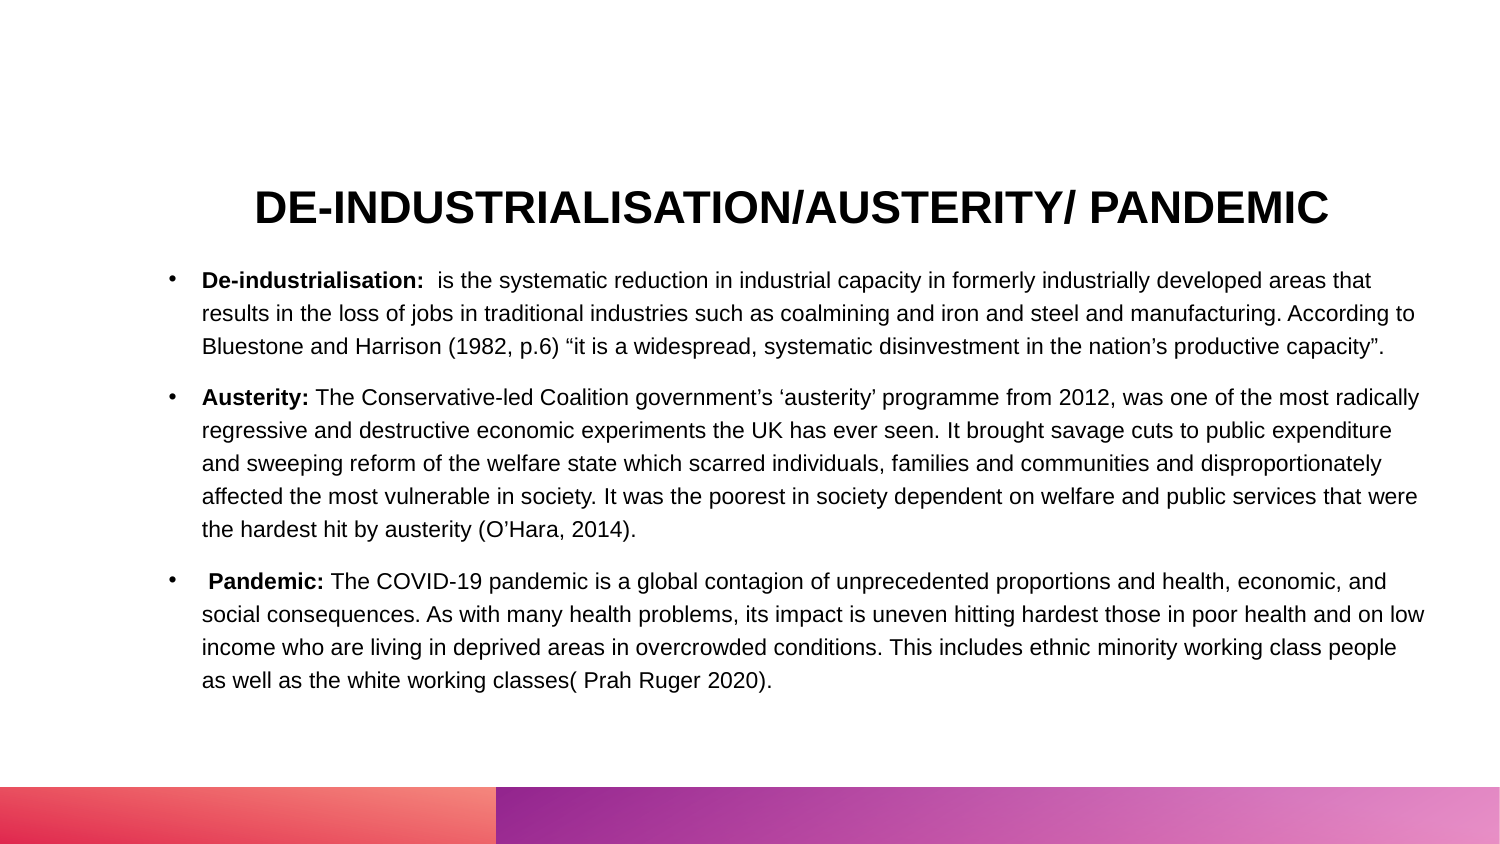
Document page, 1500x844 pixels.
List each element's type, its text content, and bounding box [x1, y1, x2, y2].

text_box DE-INDUSTRIALISATION/AUSTERITY/ PANDEMIC [168, 81, 1429, 233]
text_box De-industrialisation: is the systematic reduction in industrial capacity in formerly industrially developed areas that results in the loss of jobs in traditional industries such as coalmining and iron and steel and manufacturing. According to Bluestone and Harrison (1982, p.6) “it is a widespread, systematic disinvestment in the nation’s productive capacity”. Austerity: The Conservative-led Coalition government’s ‘austerity’ programme from 2012, was one of the most radically regressive and destructive economic experiments the UK has ever seen. It brought savage cuts to public expenditure and sweeping reform of the welfare state which scarred individuals, families and communities and disproportionately affected the most vulnerable in society. It was the poorest in society dependent on welfare and public services that were the hardest hit by austerity (O’Hara, 2014). Pandemic: The COVID-19 pandemic is a global contagion of unprecedented proportions and health, economic, and social consequences. As with many health problems, its impact is uneven hitting hardest those in poor health and on low income who are living in deprived areas in overcrowded conditions. This includes ethnic minority working class people as well as the white working classes( Prah Ruger 2020). [168, 259, 1429, 747]
